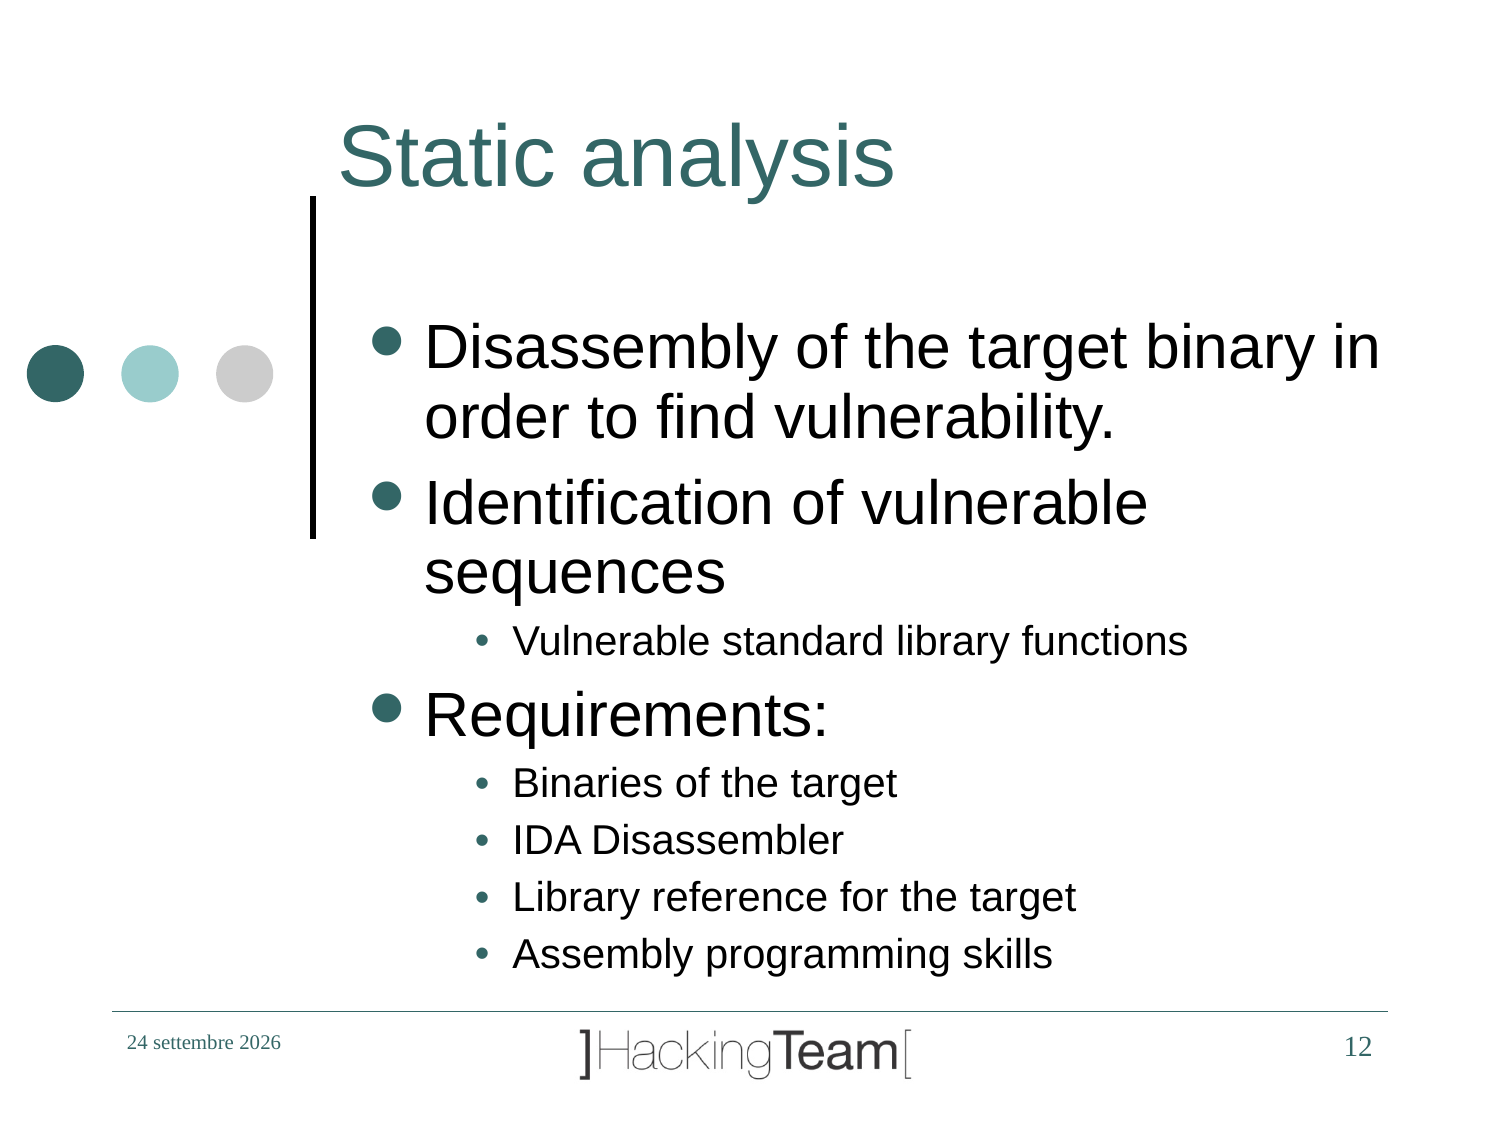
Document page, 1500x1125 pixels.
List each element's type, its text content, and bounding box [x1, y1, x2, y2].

title Static analysis [337, 38, 1401, 275]
list Disassembly of the target binary in order to find vulnerability. Identification of vulnerable sequences Vulnerable standard library functions Requirements: Binaries of the target IDA Disassembler Library reference for the target Assembly programming skills [249, 312, 1401, 1041]
picture [574, 1041, 916, 1084]
